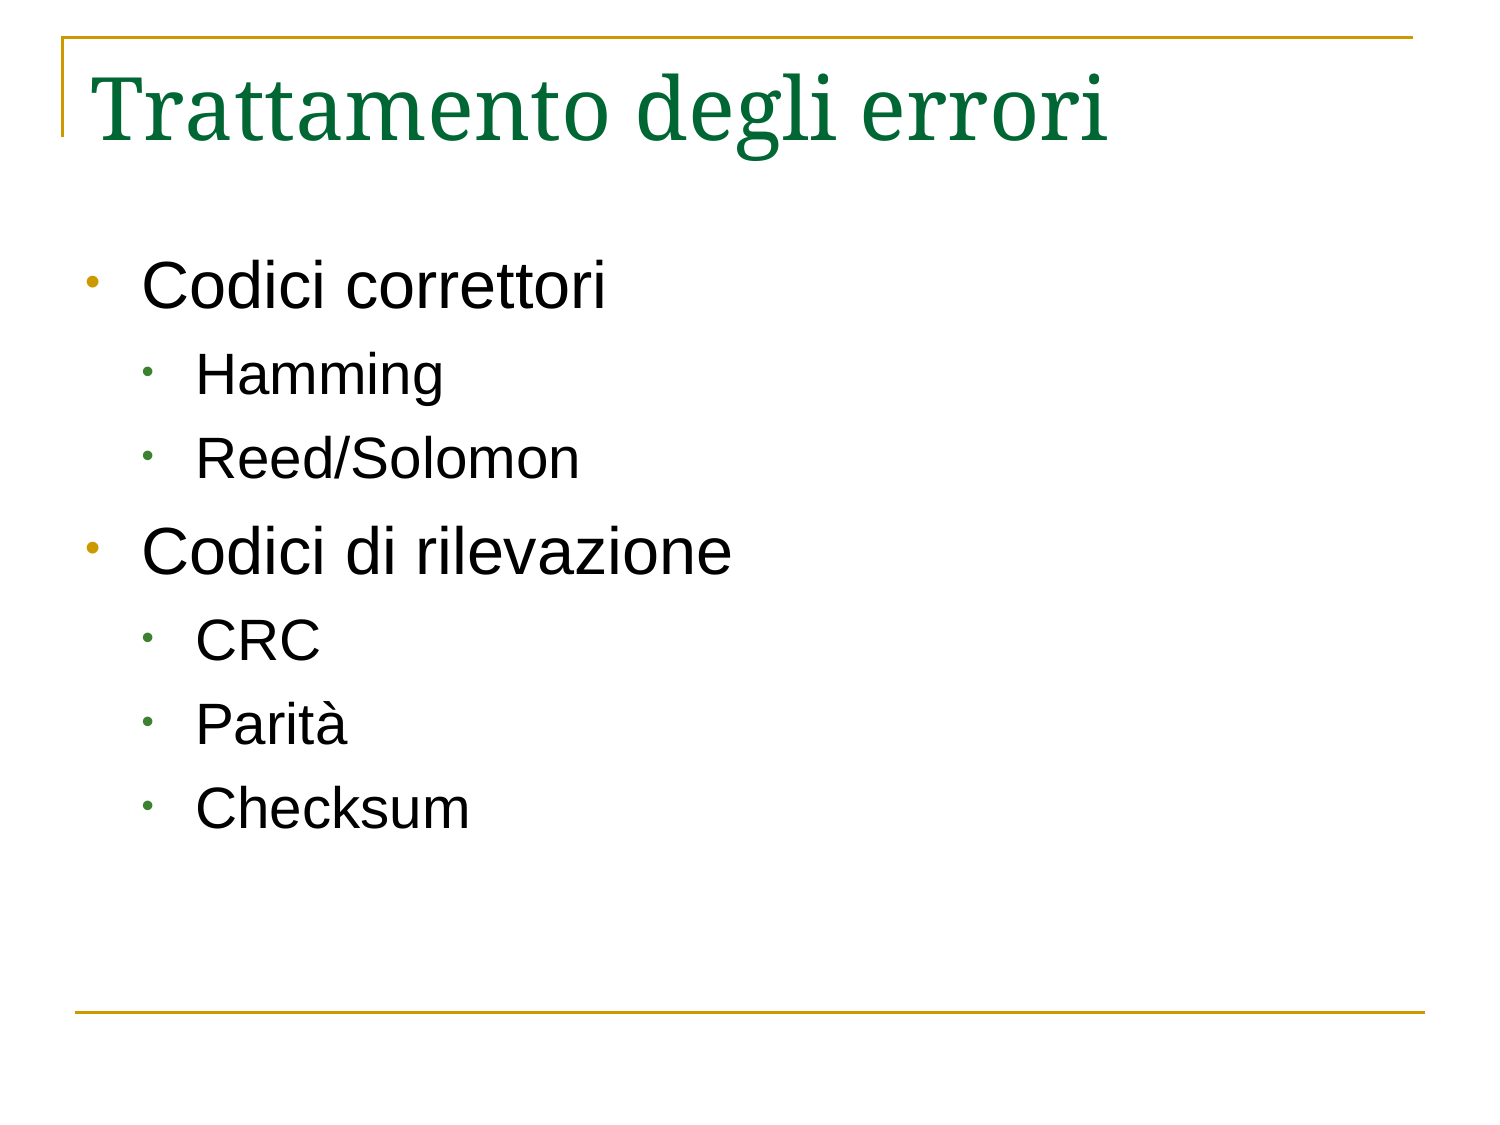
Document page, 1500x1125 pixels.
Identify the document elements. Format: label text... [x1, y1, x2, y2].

title Trattamento degli errori [75, 45, 1426, 233]
list Codici correttori Hamming Reed/Solomon Codici di rilevazione CRC Parità Checksum [70, 234, 1246, 1018]
